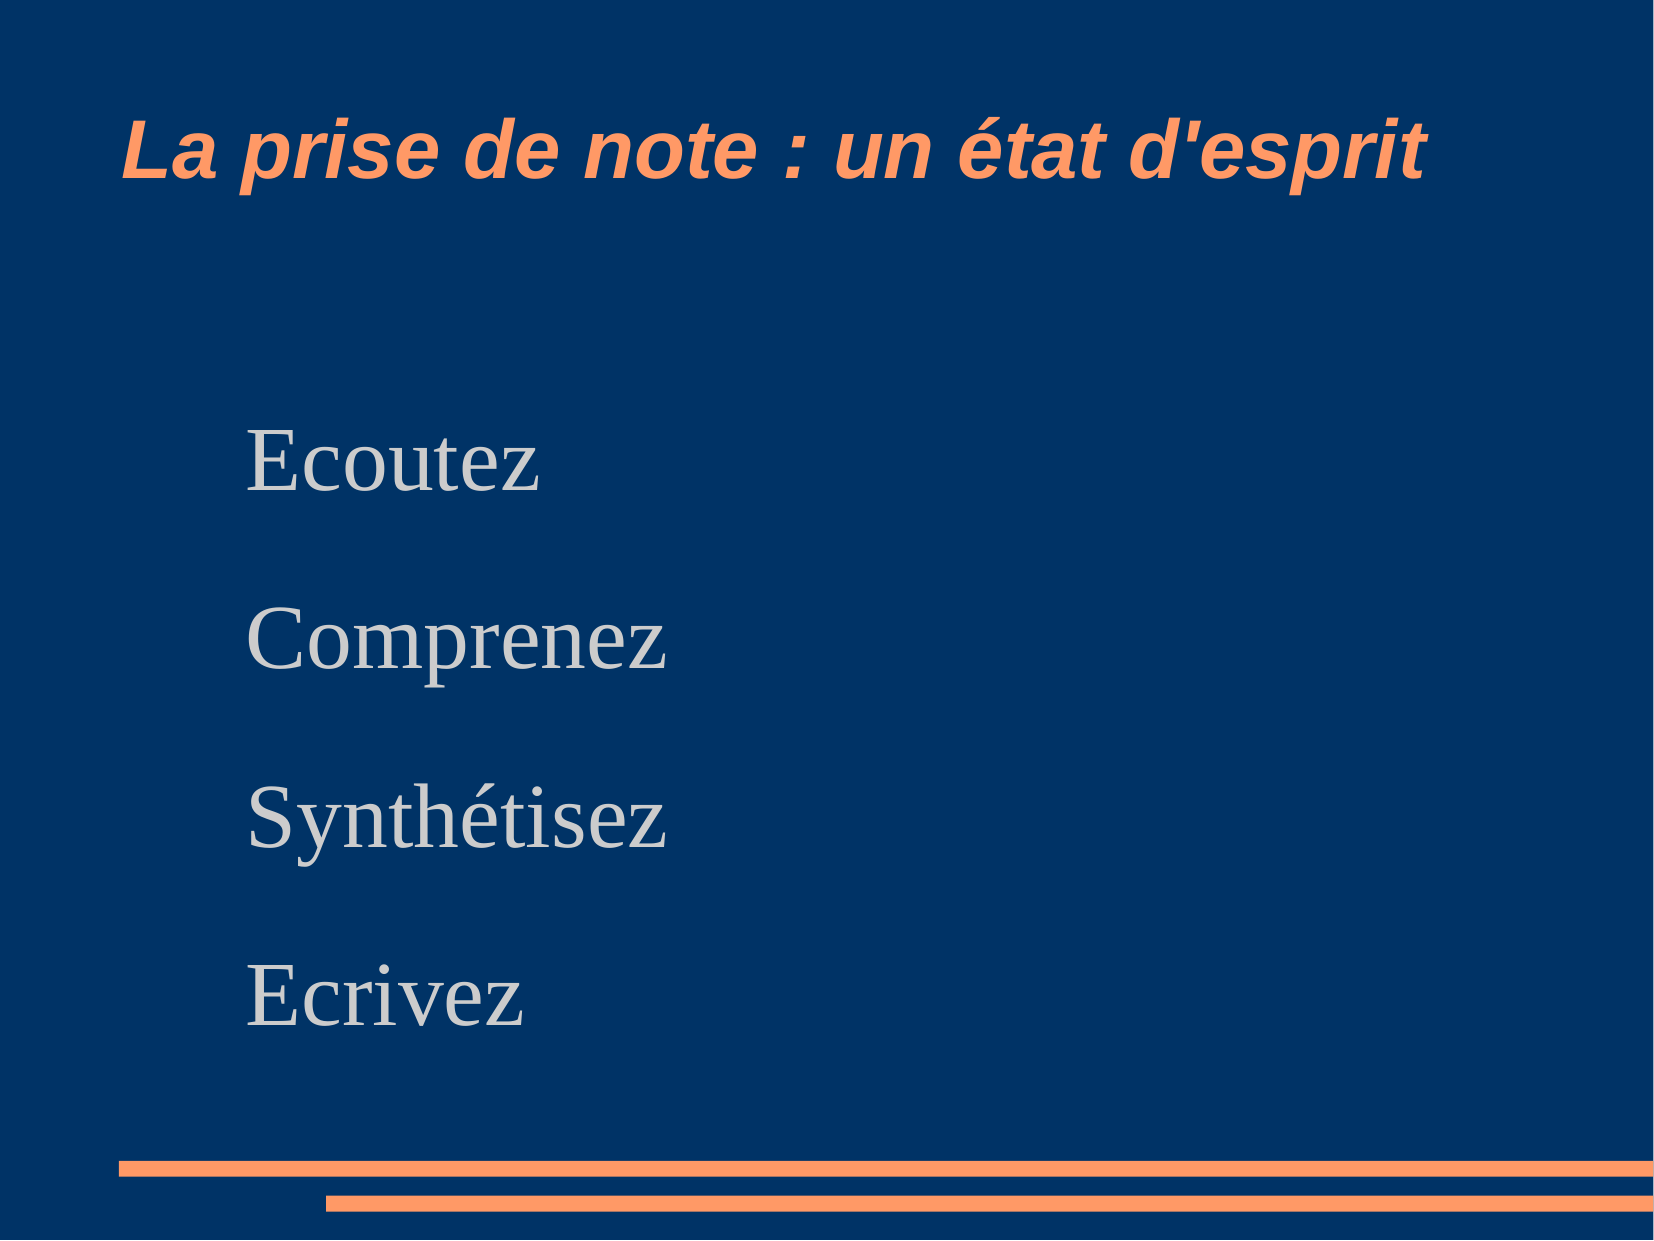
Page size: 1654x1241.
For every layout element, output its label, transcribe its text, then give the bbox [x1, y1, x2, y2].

subtitle Ecoutez Comprenez Synthétisez Ecrivez [121, 322, 1561, 1132]
title La prise de note : un état d'esprit [121, 46, 1534, 254]
